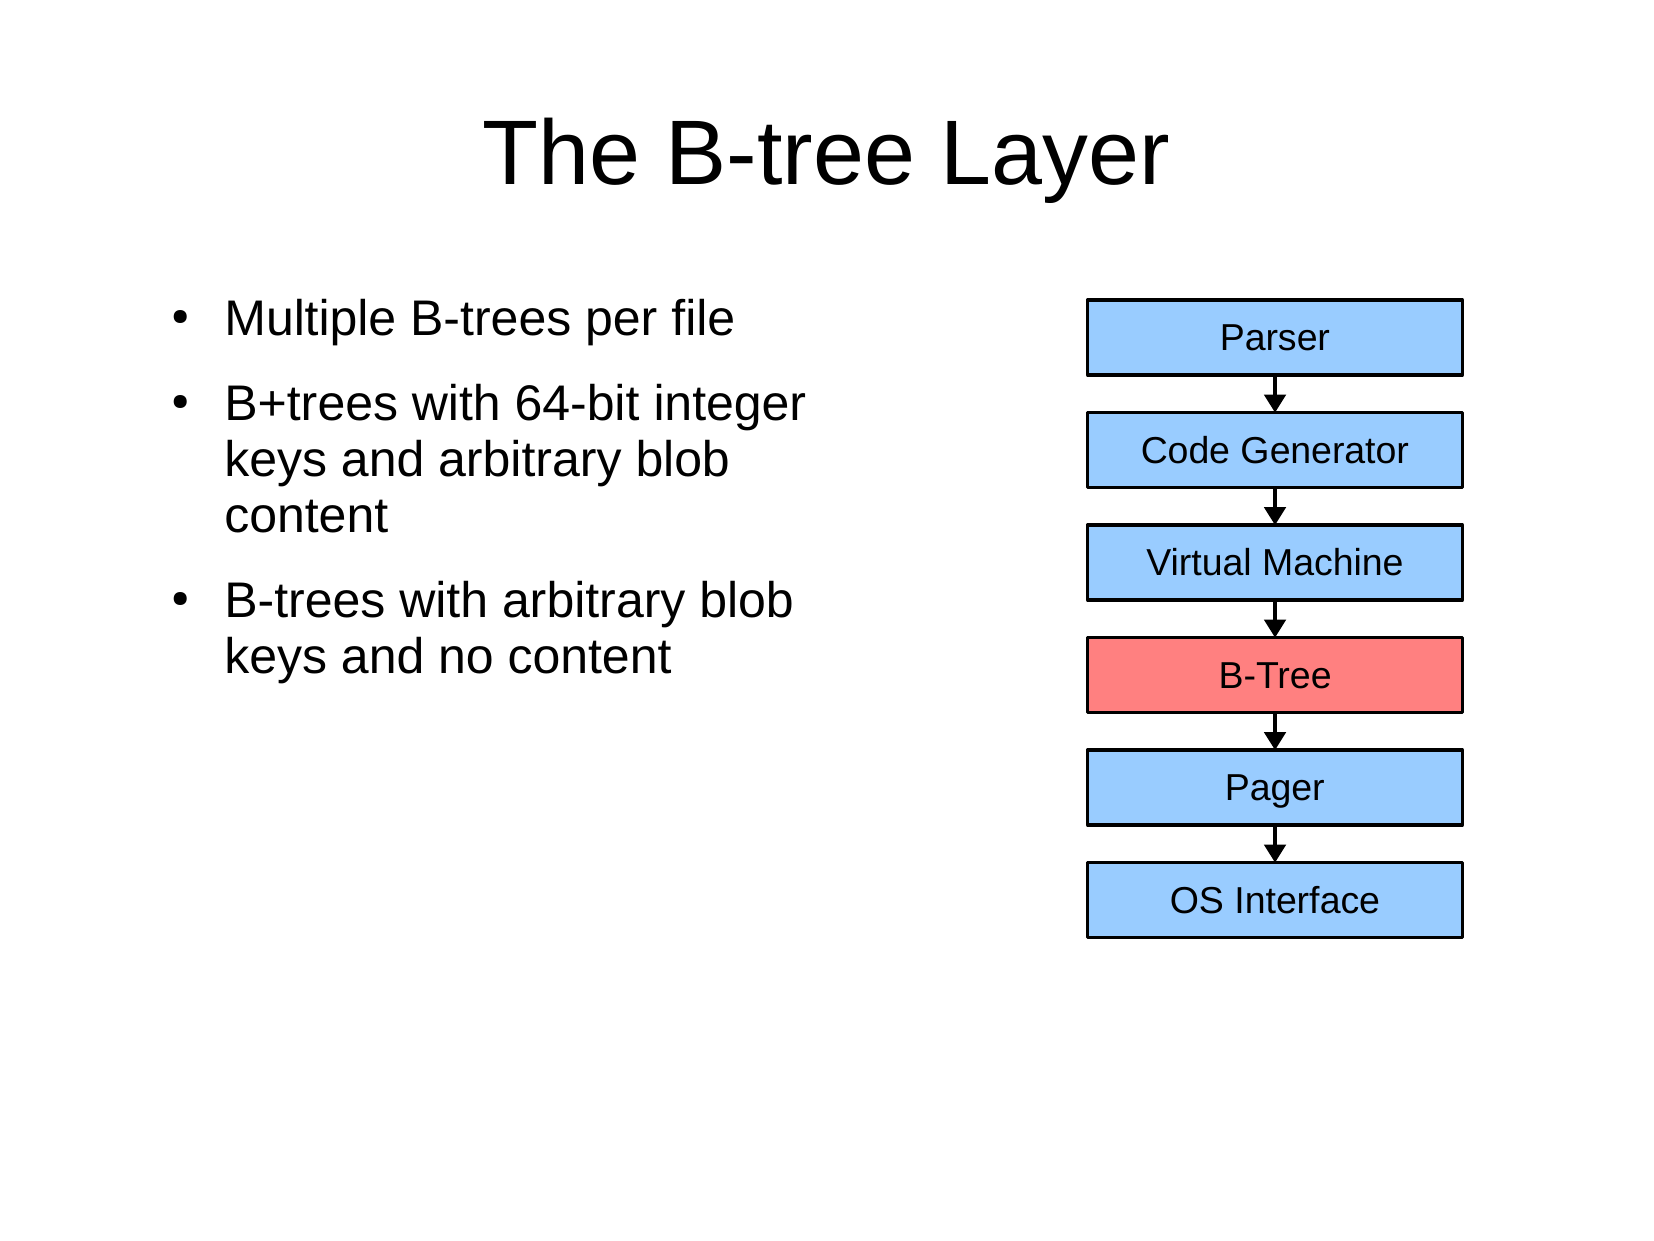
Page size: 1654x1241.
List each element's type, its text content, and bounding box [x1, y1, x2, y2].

text_box Parser [1087, 300, 1463, 376]
text_box Virtual Machine [1087, 525, 1463, 601]
text_box B-Tree [1087, 637, 1463, 713]
text_box OS Interface [1087, 862, 1463, 938]
list Multiple B-trees per file B+trees with 64-bit integer keys and arbitrary blob content B-trees with arbitrary blob keys and no content [82, 290, 809, 1010]
title The B-tree Layer [82, 49, 1571, 257]
text_box Code Generator [1087, 412, 1463, 488]
text_box Pager [1087, 750, 1463, 826]
